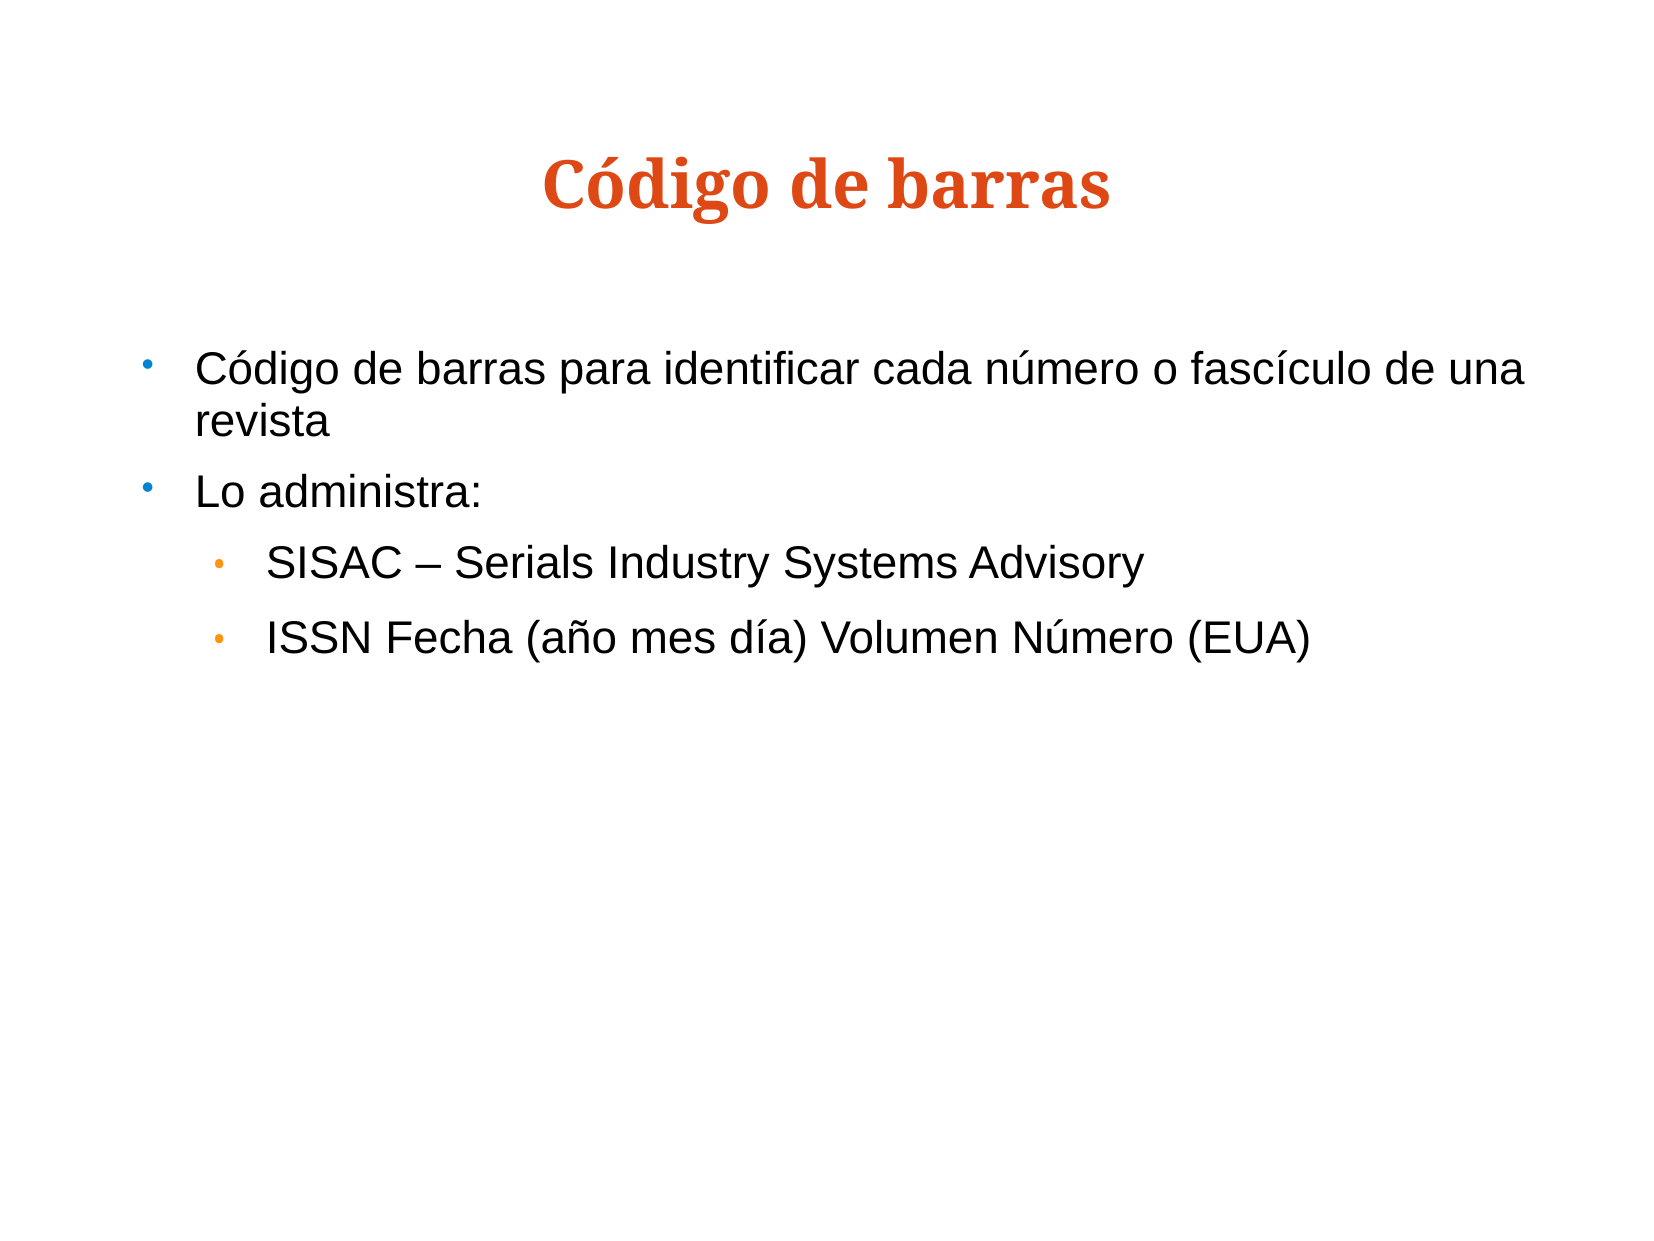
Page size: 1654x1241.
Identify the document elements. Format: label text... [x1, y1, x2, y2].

title Código de barras [124, 78, 1530, 287]
list Código de barras para identificar cada número o fascículo de una revista Lo administra: SISAC – Serials Industry Systems Advisory ISSN Fecha (año mes día) Volumen Número (EUA) [124, 343, 1532, 1063]
